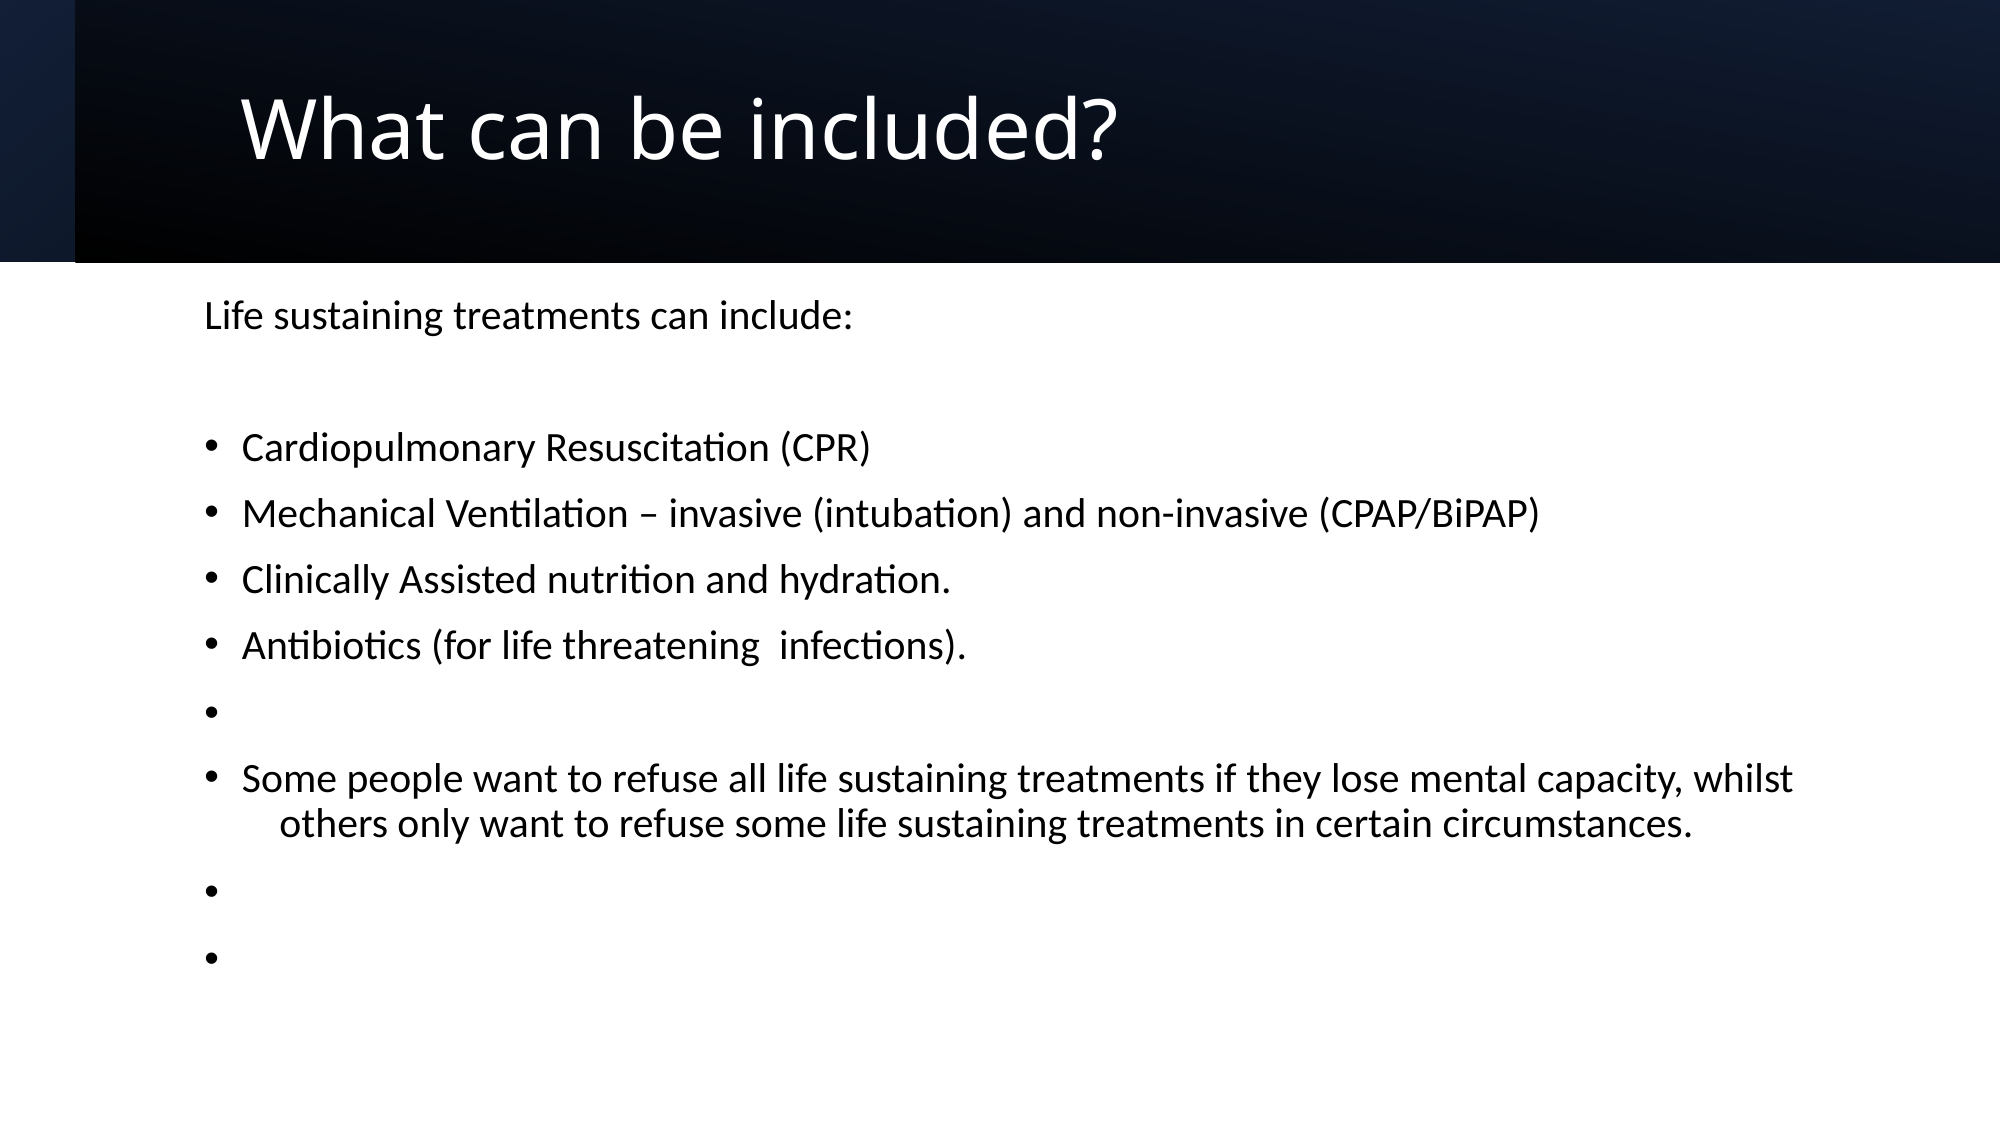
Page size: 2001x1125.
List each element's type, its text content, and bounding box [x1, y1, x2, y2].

text_box [0, 0, 2000, 1125]
title What can be included? [225, 48, 1849, 218]
list Life sustaining treatments can include: Cardiopulmonary Resuscitation (CPR) Mechanical Ventilation – invasive (intubation) and non-invasive (CPAP/BiPAP) Clinically Assisted nutrition and hydration. Antibiotics (for life threatening infections). Some people want to refuse all life sustaining treatments if they lose mental capacity, whilst others only want to refuse some life sustaining treatments in certain circumstances. [189, 286, 1906, 985]
